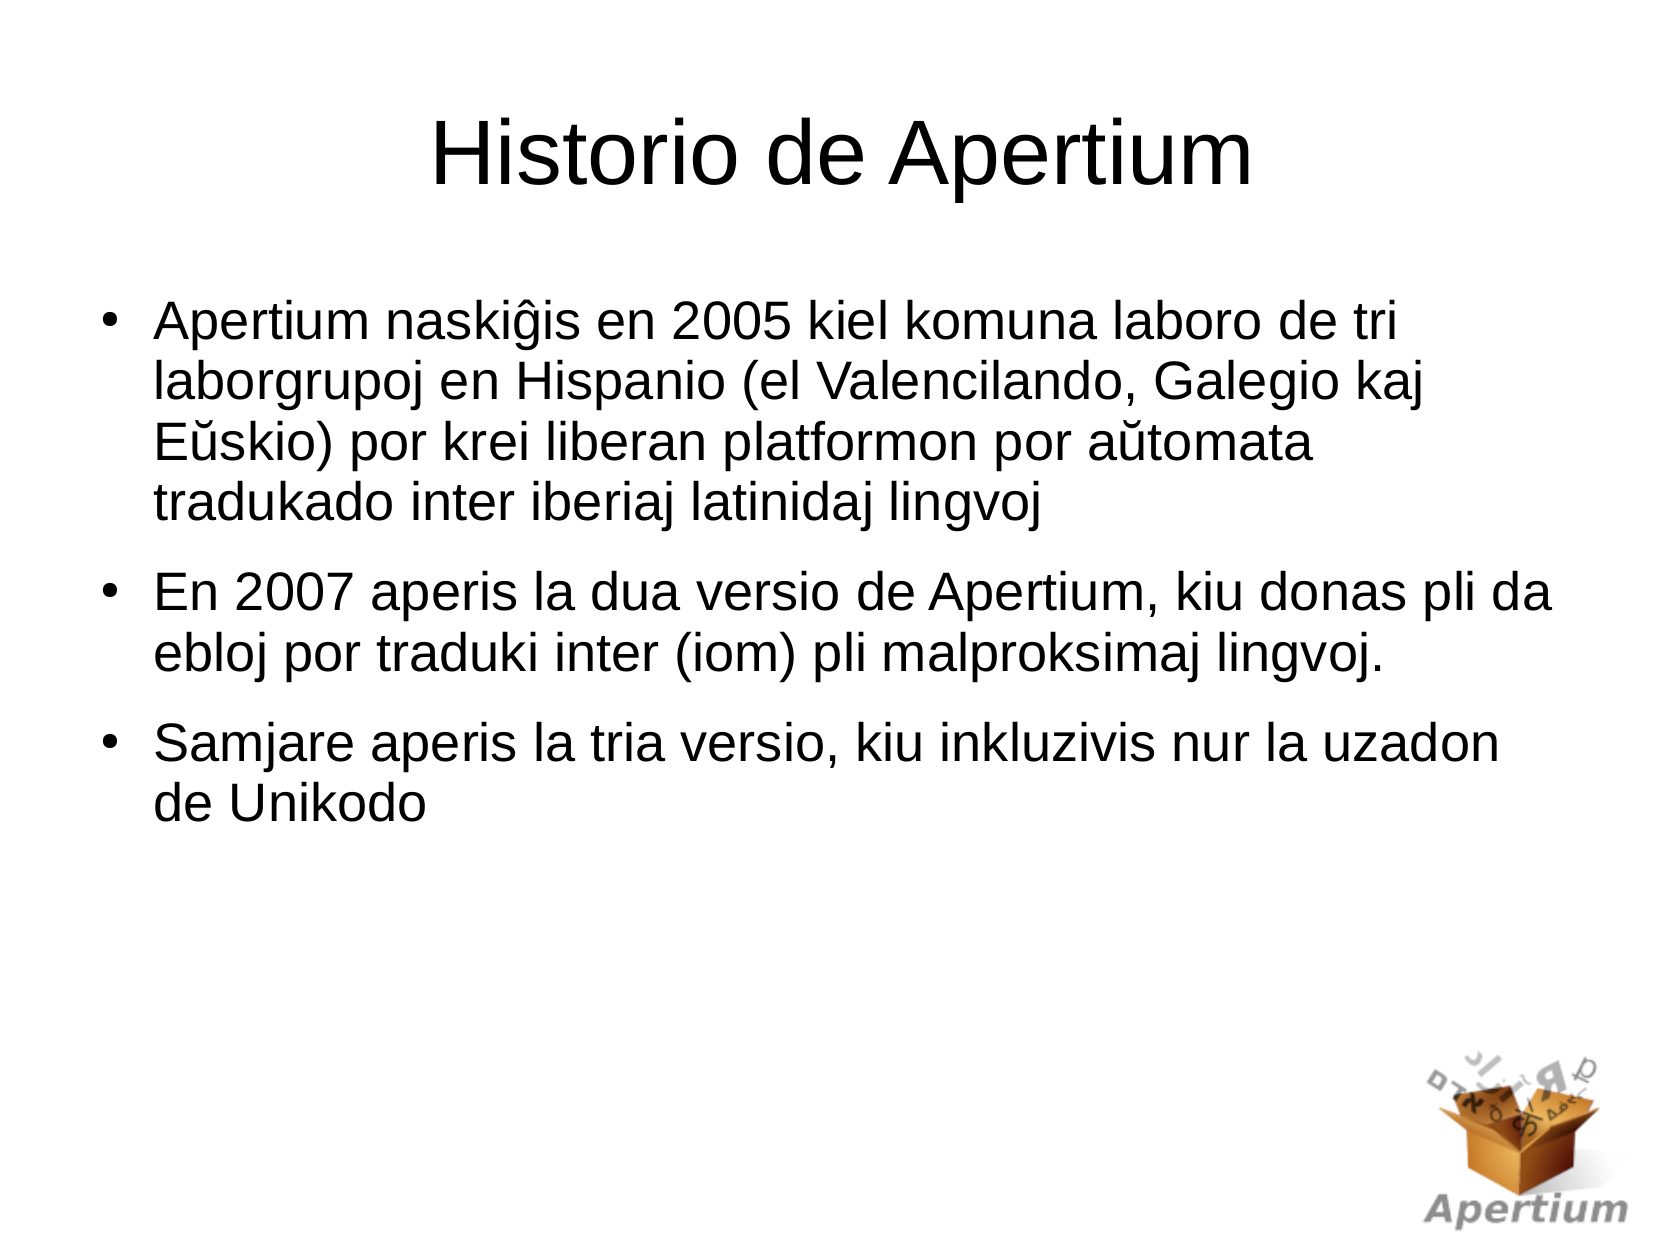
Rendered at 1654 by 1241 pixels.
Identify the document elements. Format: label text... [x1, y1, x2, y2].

title Historio de Apertium [82, 56, 1571, 250]
picture [1417, 1033, 1633, 1241]
list Apertium naskiĝis en 2005 kiel komuna laboro de tri laborgrupoj en Hispanio (el Valencilando, Galegio kaj Eŭskio) por krei liberan platformon por aŭtomata tradukado inter iberiaj latinidaj lingvoj En 2007 aperis la dua versio de Apertium, kiu donas pli da ebloj por traduki inter (iom) pli malproksimaj lingvoj. Samjare aperis la tria versio, kiu inkluzivis nur la uzadon de Unikodo [82, 290, 1571, 1211]
